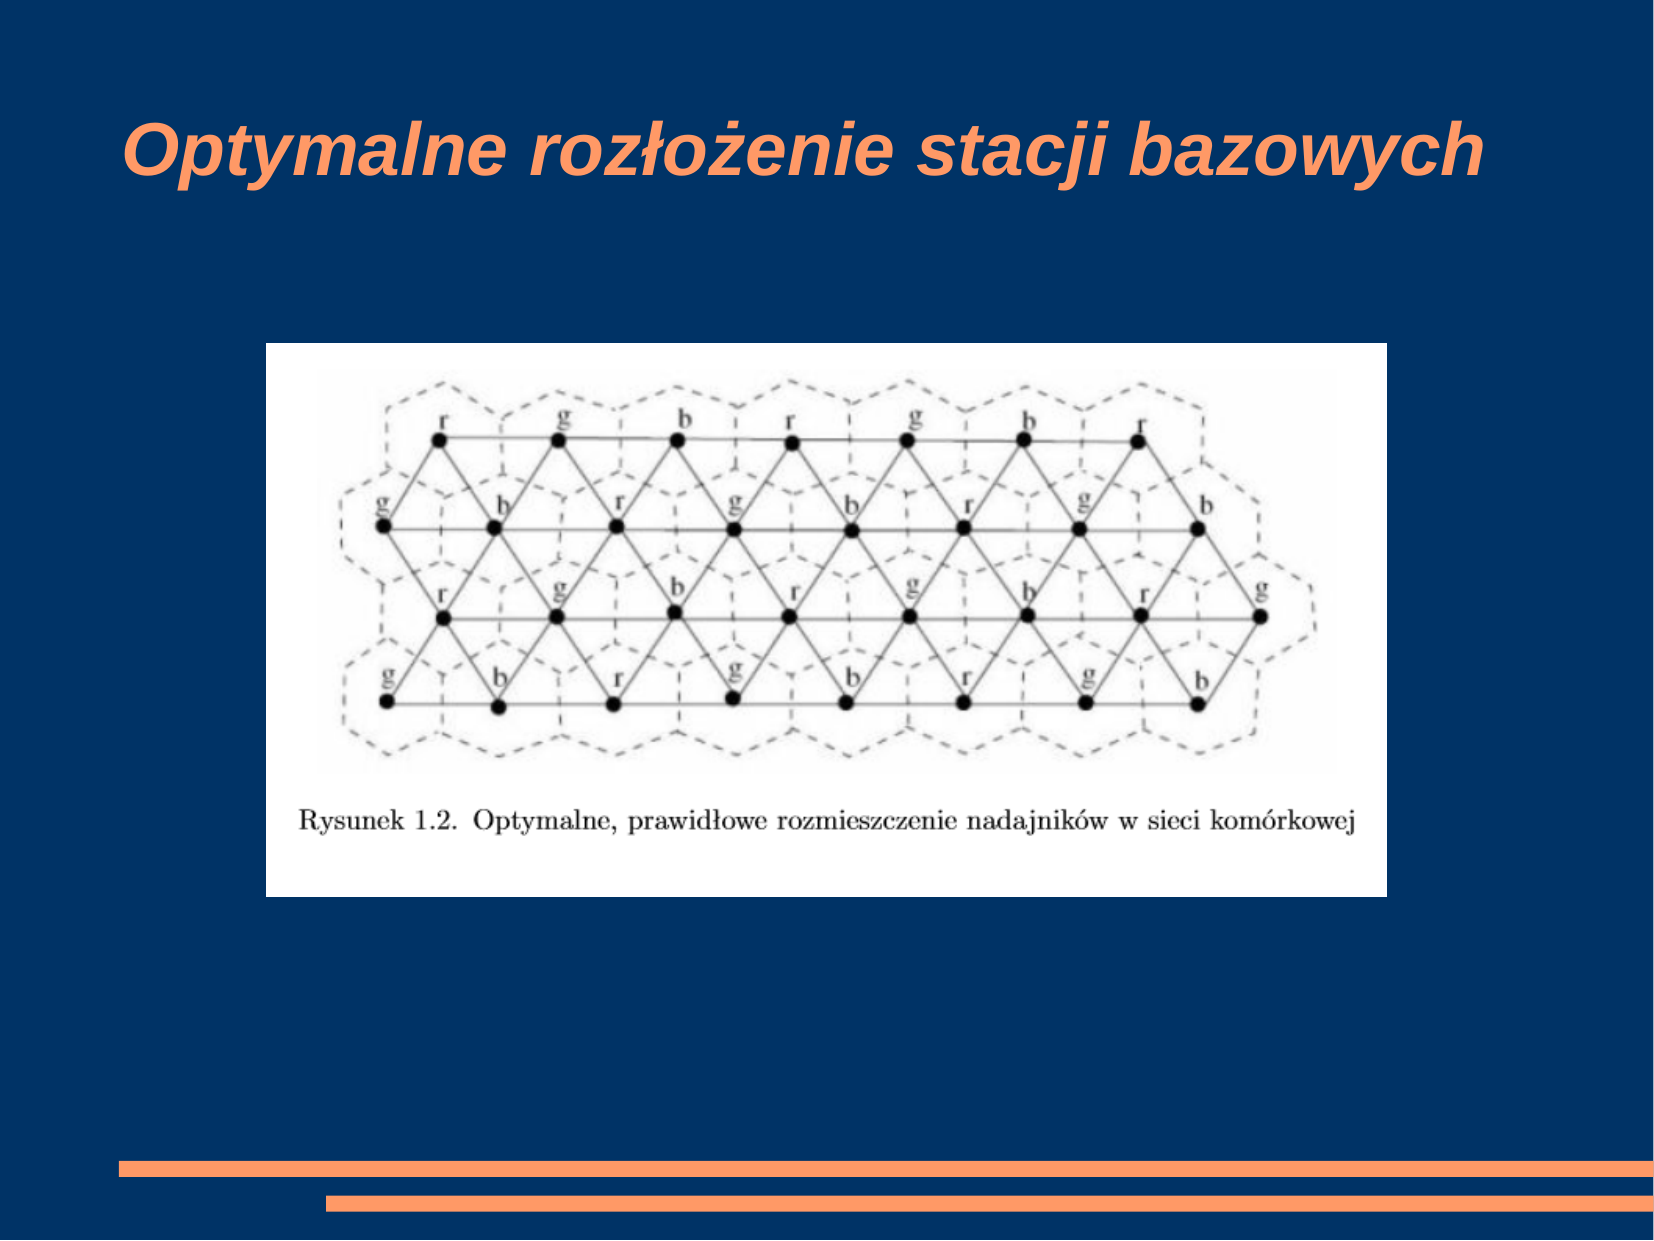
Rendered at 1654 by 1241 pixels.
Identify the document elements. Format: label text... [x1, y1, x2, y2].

picture [266, 343, 1387, 897]
title Optymalne rozłożenie stacji bazowych [121, 46, 1534, 254]
